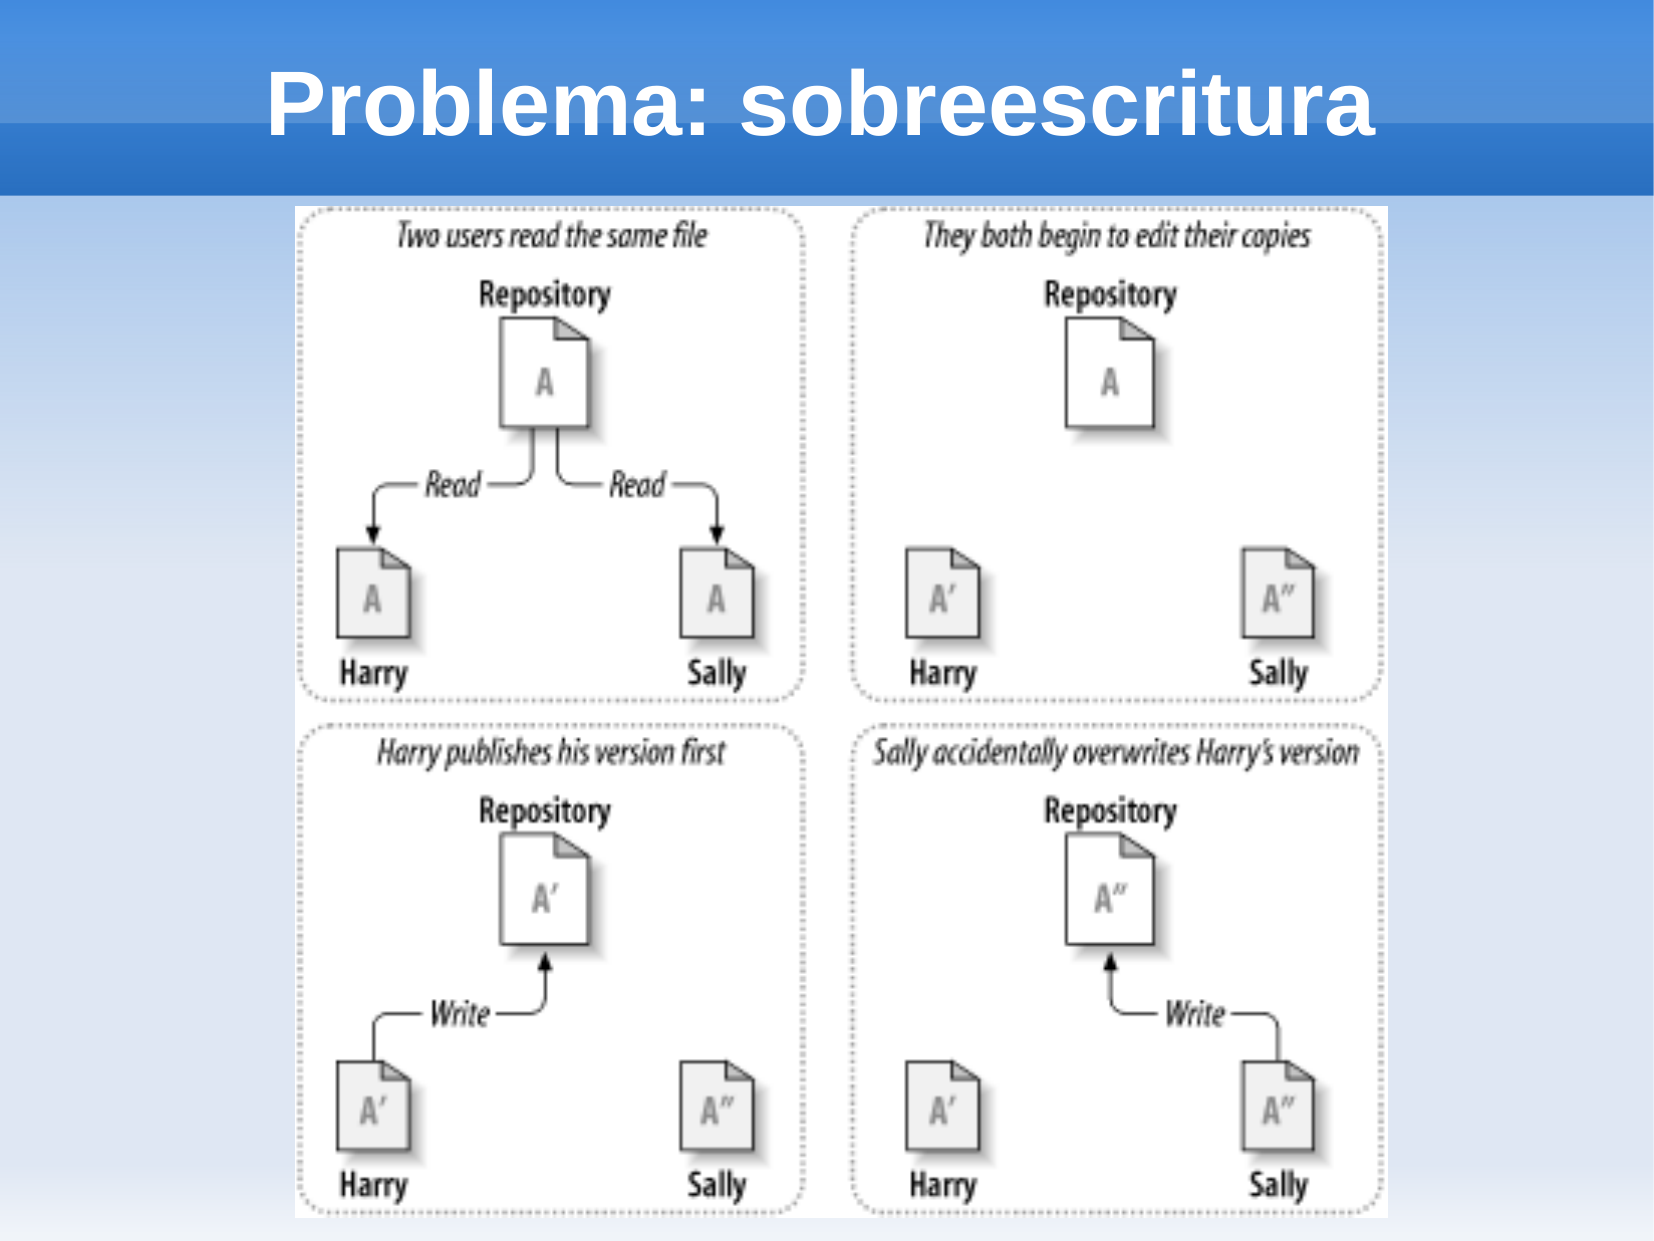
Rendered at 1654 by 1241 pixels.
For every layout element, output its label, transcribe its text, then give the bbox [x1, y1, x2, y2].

picture [0, 0, 1654, 1241]
title Problema: sobreescritura [76, 7, 1565, 200]
